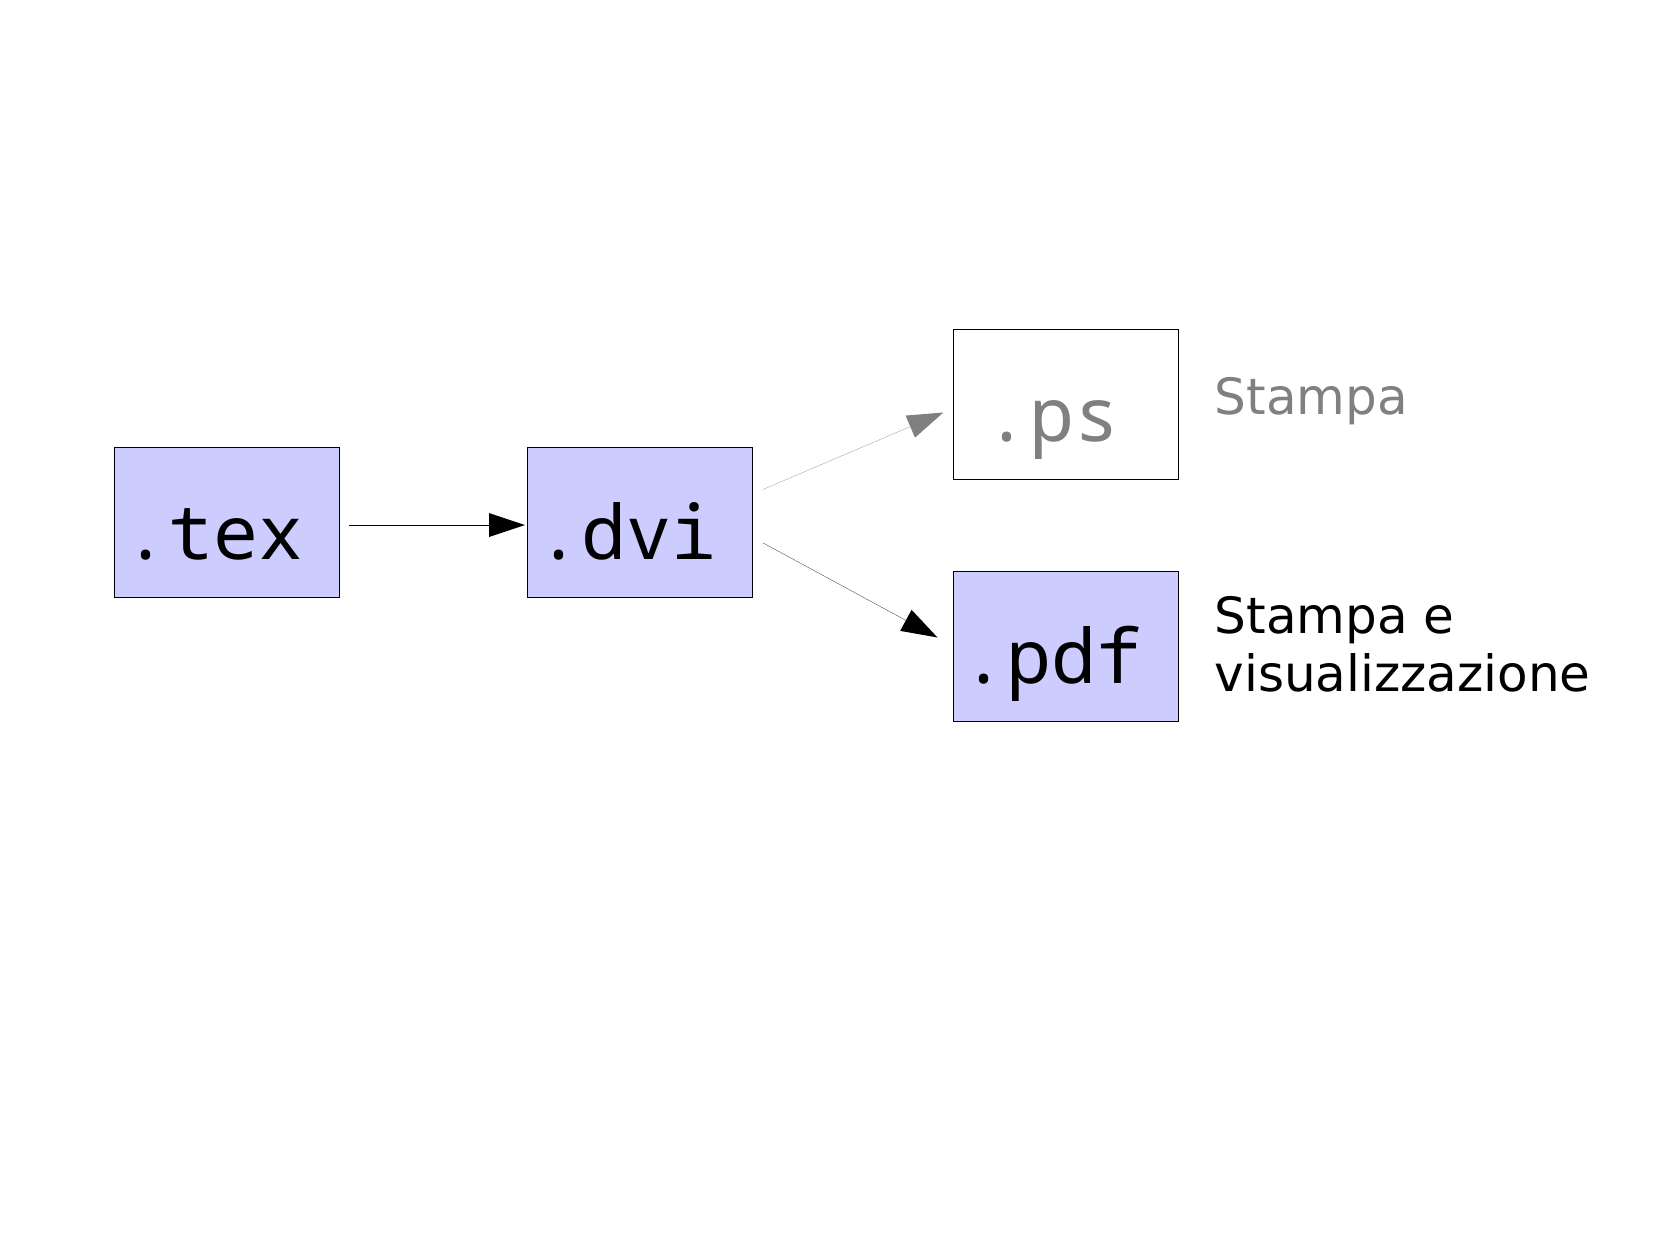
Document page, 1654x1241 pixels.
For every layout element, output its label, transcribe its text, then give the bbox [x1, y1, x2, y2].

text_box .pdf [931, 595, 1173, 696]
text_box Stampa [1200, 360, 1501, 434]
text_box .tex [92, 471, 334, 572]
text_box [114, 447, 340, 598]
text_box [953, 571, 1179, 722]
text_box .ps [931, 353, 1173, 454]
text_box .dvi [506, 471, 748, 572]
text_box Stampa e visualizzazione [1200, 579, 1613, 711]
text_box [953, 329, 1179, 480]
text_box [527, 447, 753, 598]
